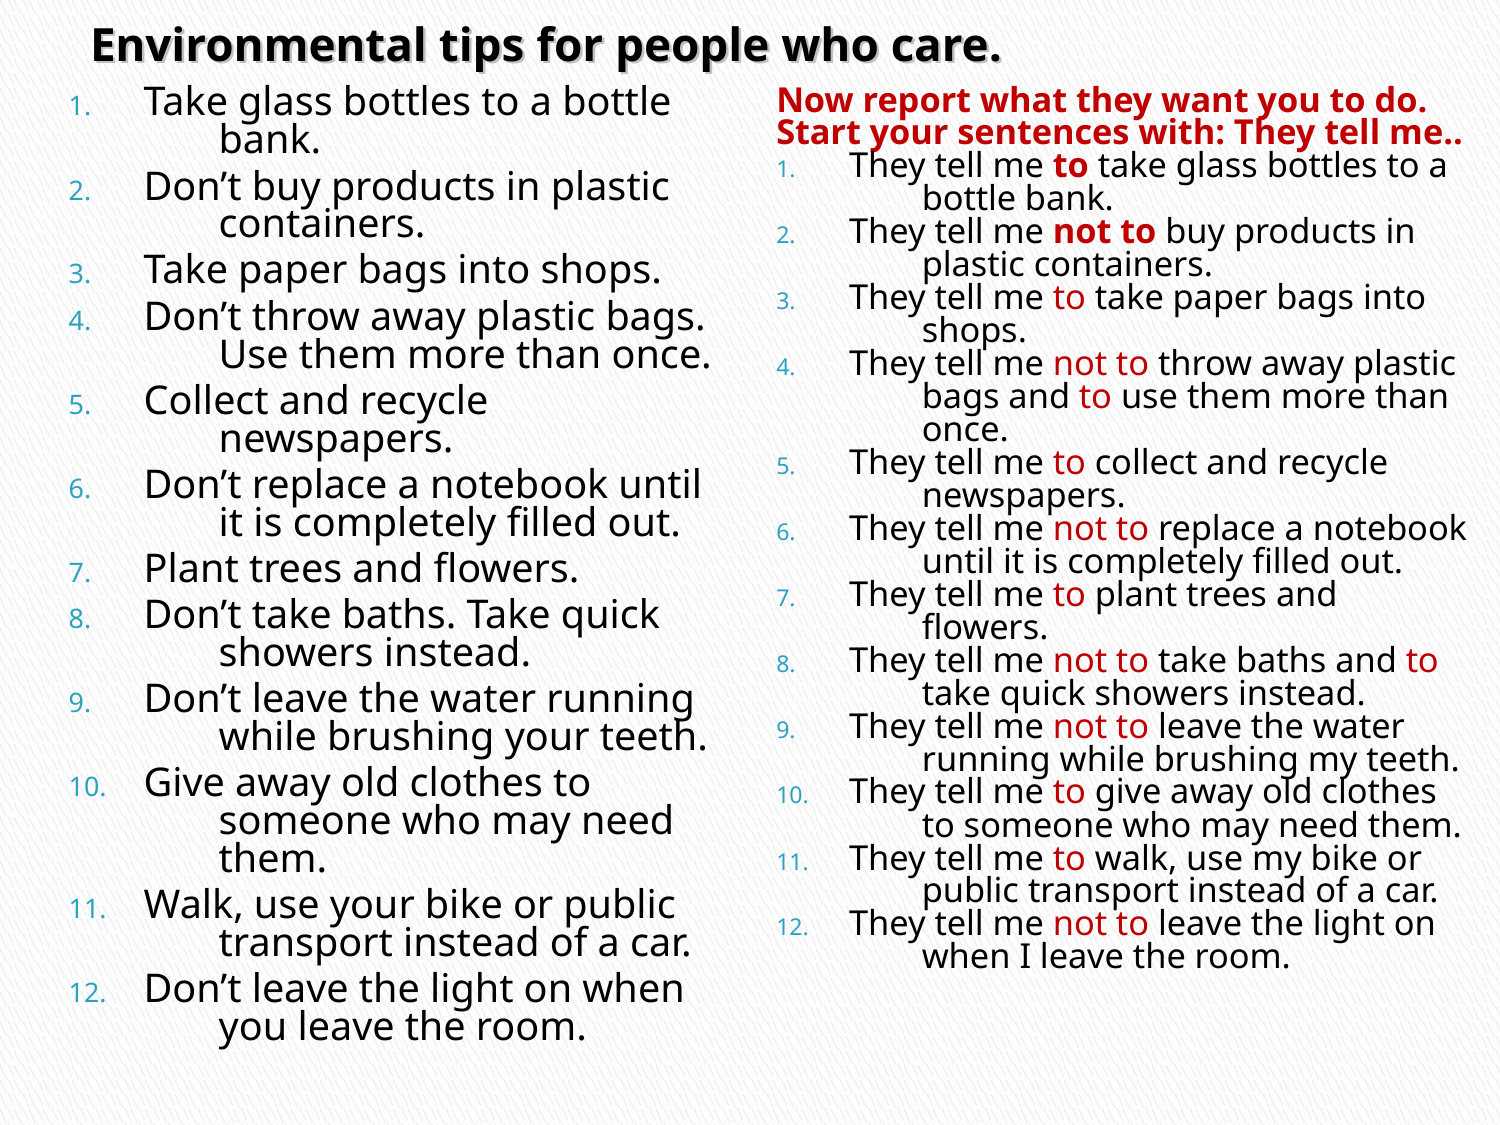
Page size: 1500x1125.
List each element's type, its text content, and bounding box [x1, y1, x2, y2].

title Environmental tips for people who care. [75, 7, 1426, 78]
list Take glass bottles to a bottle bank. Don’t buy products in plastic containers. Take paper bags into shops. Don’t throw away plastic bags. Use them more than once. Collect and recycle newspapers. Don’t replace a notebook until it is completely filled out. Plant trees and flowers. Don’t take baths. Take quick showers instead. Don’t leave the water running while brushing your teeth. Give away old clothes to someone who may need them. Walk, use your bike or public transport instead of a car. Don’t leave the light on when you leave the room. [17, 78, 726, 1071]
list Now report what they want you to do. Start your sentences with: They tell me.. They tell me to take glass bottles to a bottle bank. They tell me not to buy products in plastic containers. They tell me to take paper bags into shops. They tell me not to throw away plastic bags and to use them more than once. They tell me to collect and recycle newspapers. They tell me not to replace a notebook until it is completely filled out. They tell me to plant trees and flowers. They tell me not to take baths and to take quick showers instead. They tell me not to leave the water running while brushing my teeth. They tell me to give away old clothes to someone who may need them. They tell me to walk, use my bike or public transport instead of a car. They tell me not to leave the light on when I leave the room. [726, 78, 1483, 1095]
